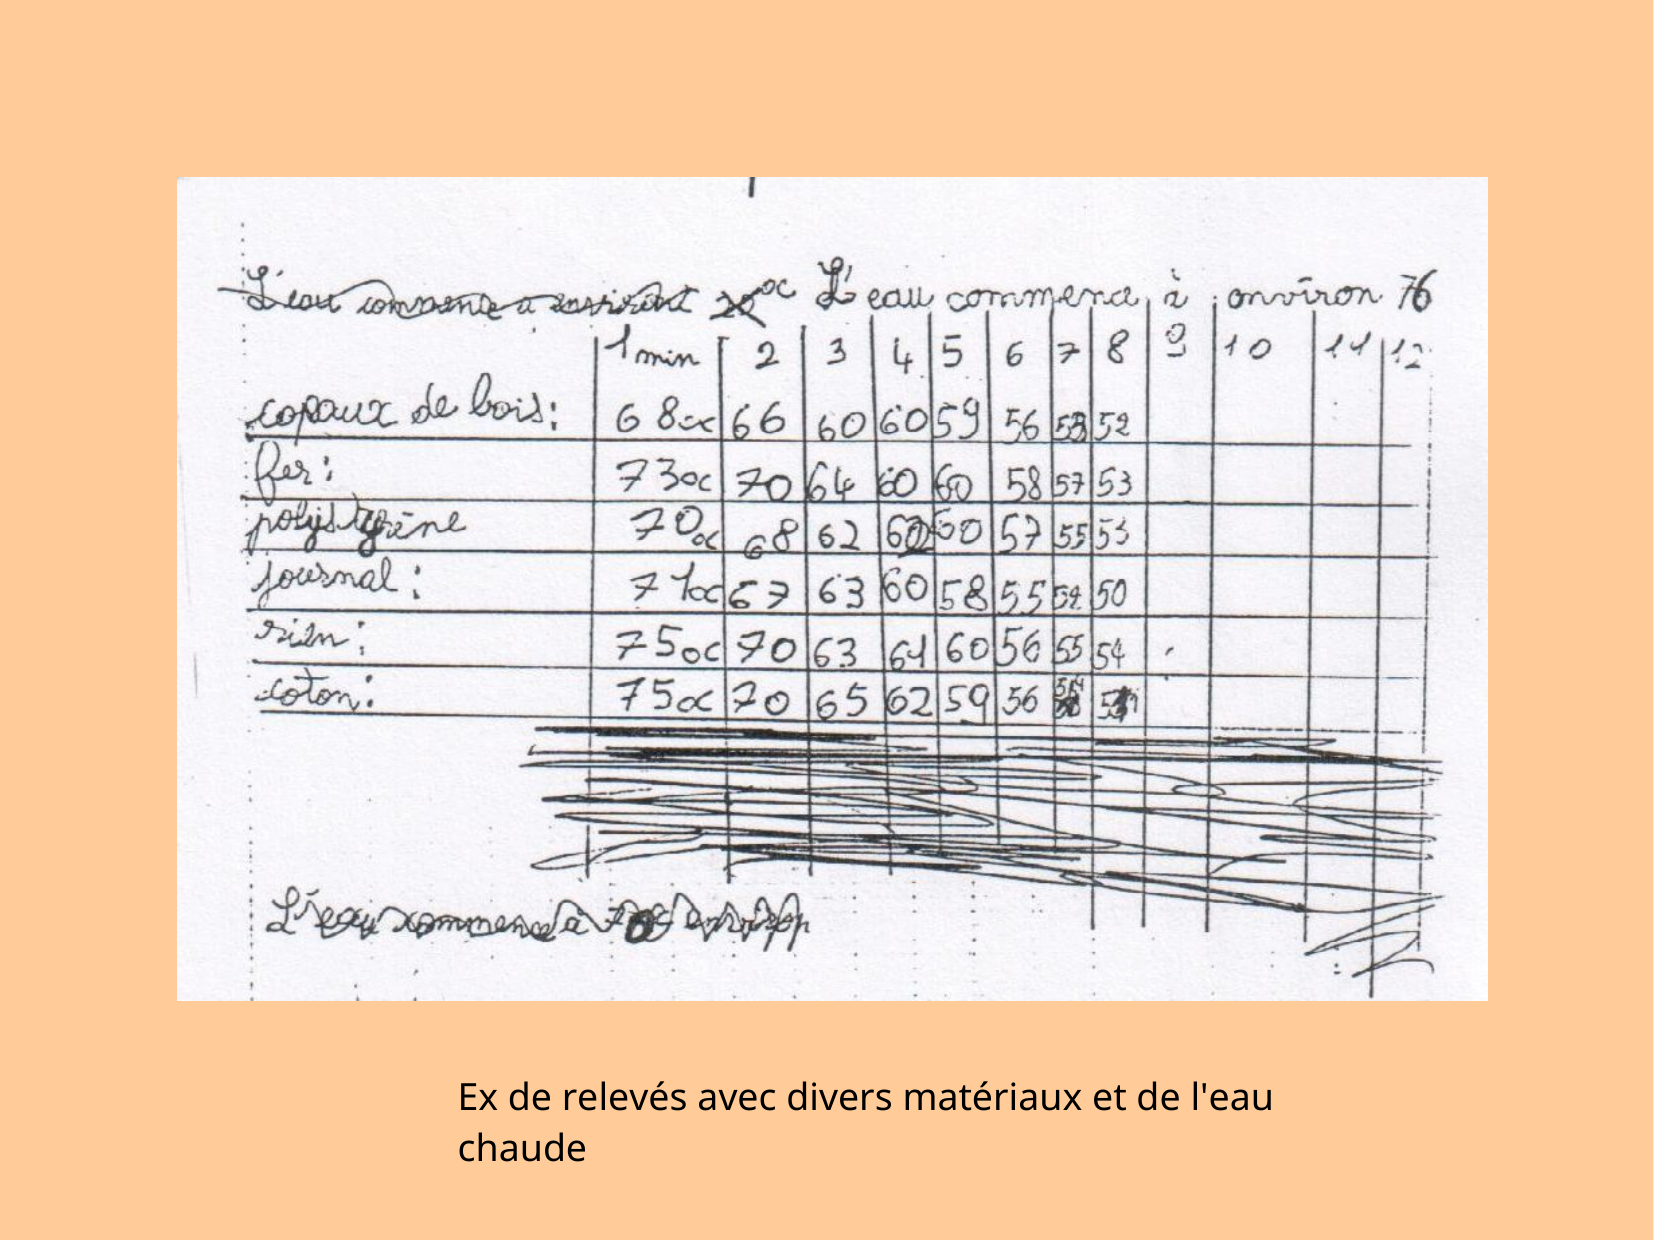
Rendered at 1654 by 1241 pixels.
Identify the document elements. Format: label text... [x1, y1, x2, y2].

text_box Ex de relevés avec divers matériaux et de l'eau chaude [442, 1062, 1388, 1165]
picture [177, 177, 1488, 1001]
